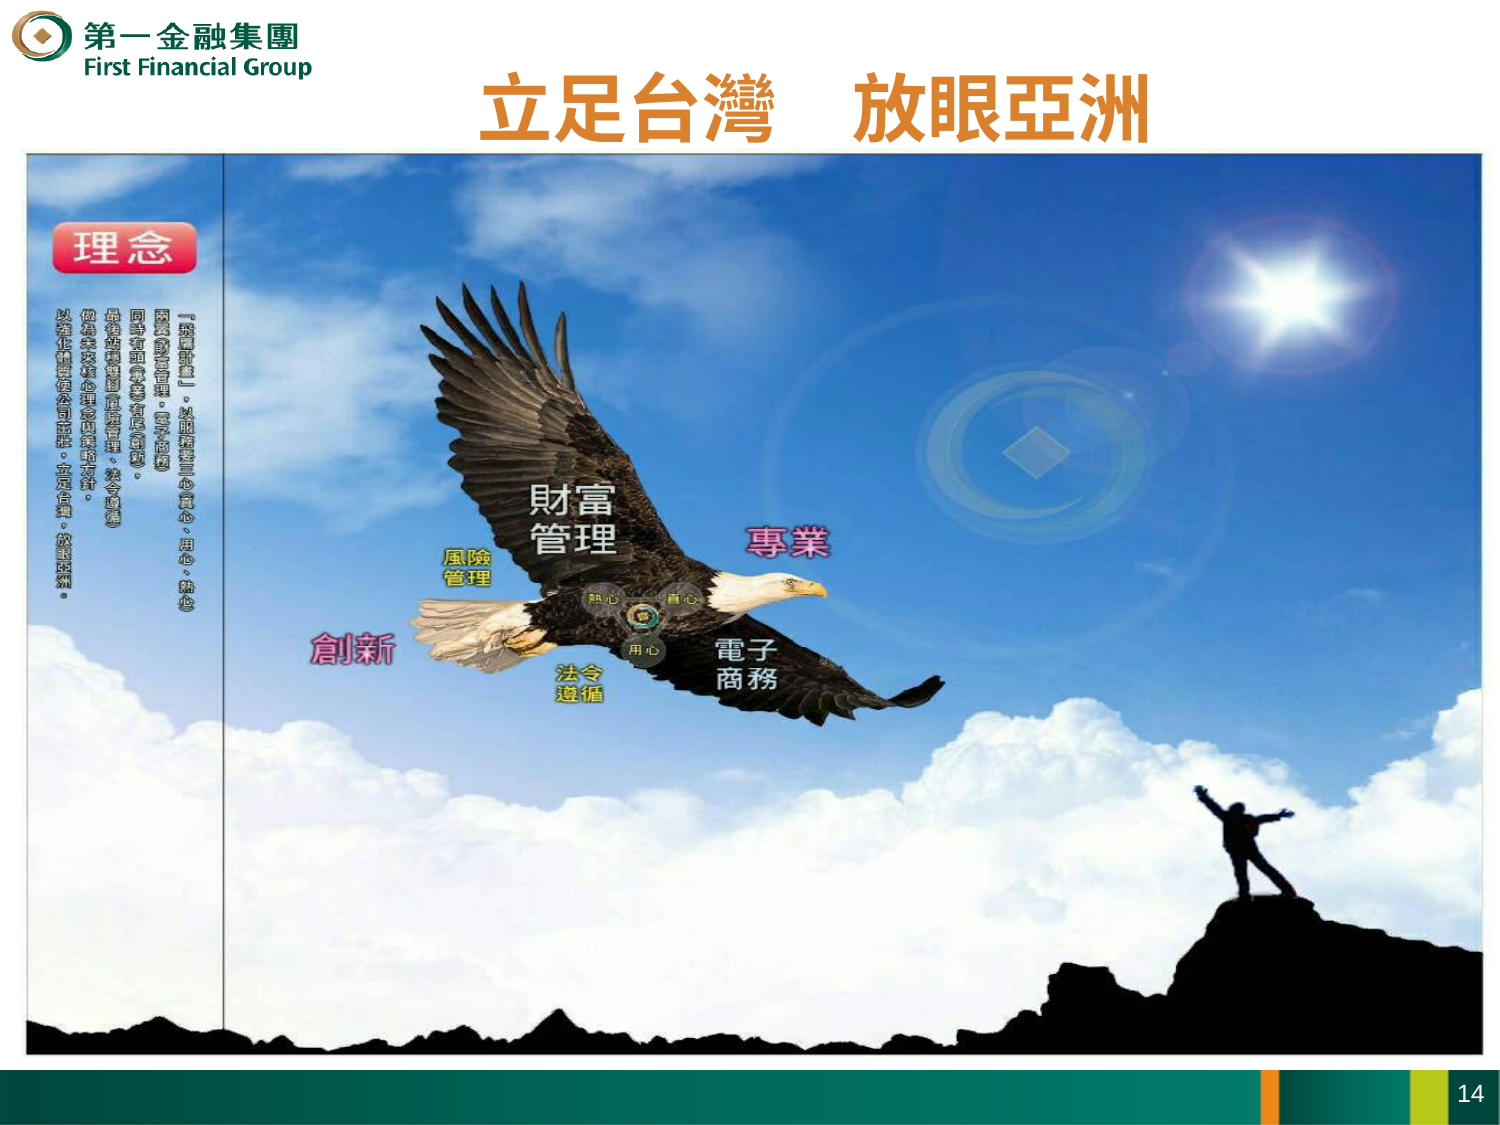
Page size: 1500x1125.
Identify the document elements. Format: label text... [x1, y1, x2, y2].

picture [11, 8, 313, 80]
slide_number <編號> [1149, 1070, 1500, 1125]
text_box 立足台灣 放眼亞洲 [182, 54, 1447, 160]
picture [21, 148, 1492, 1059]
picture [0, 1070, 1149, 1125]
